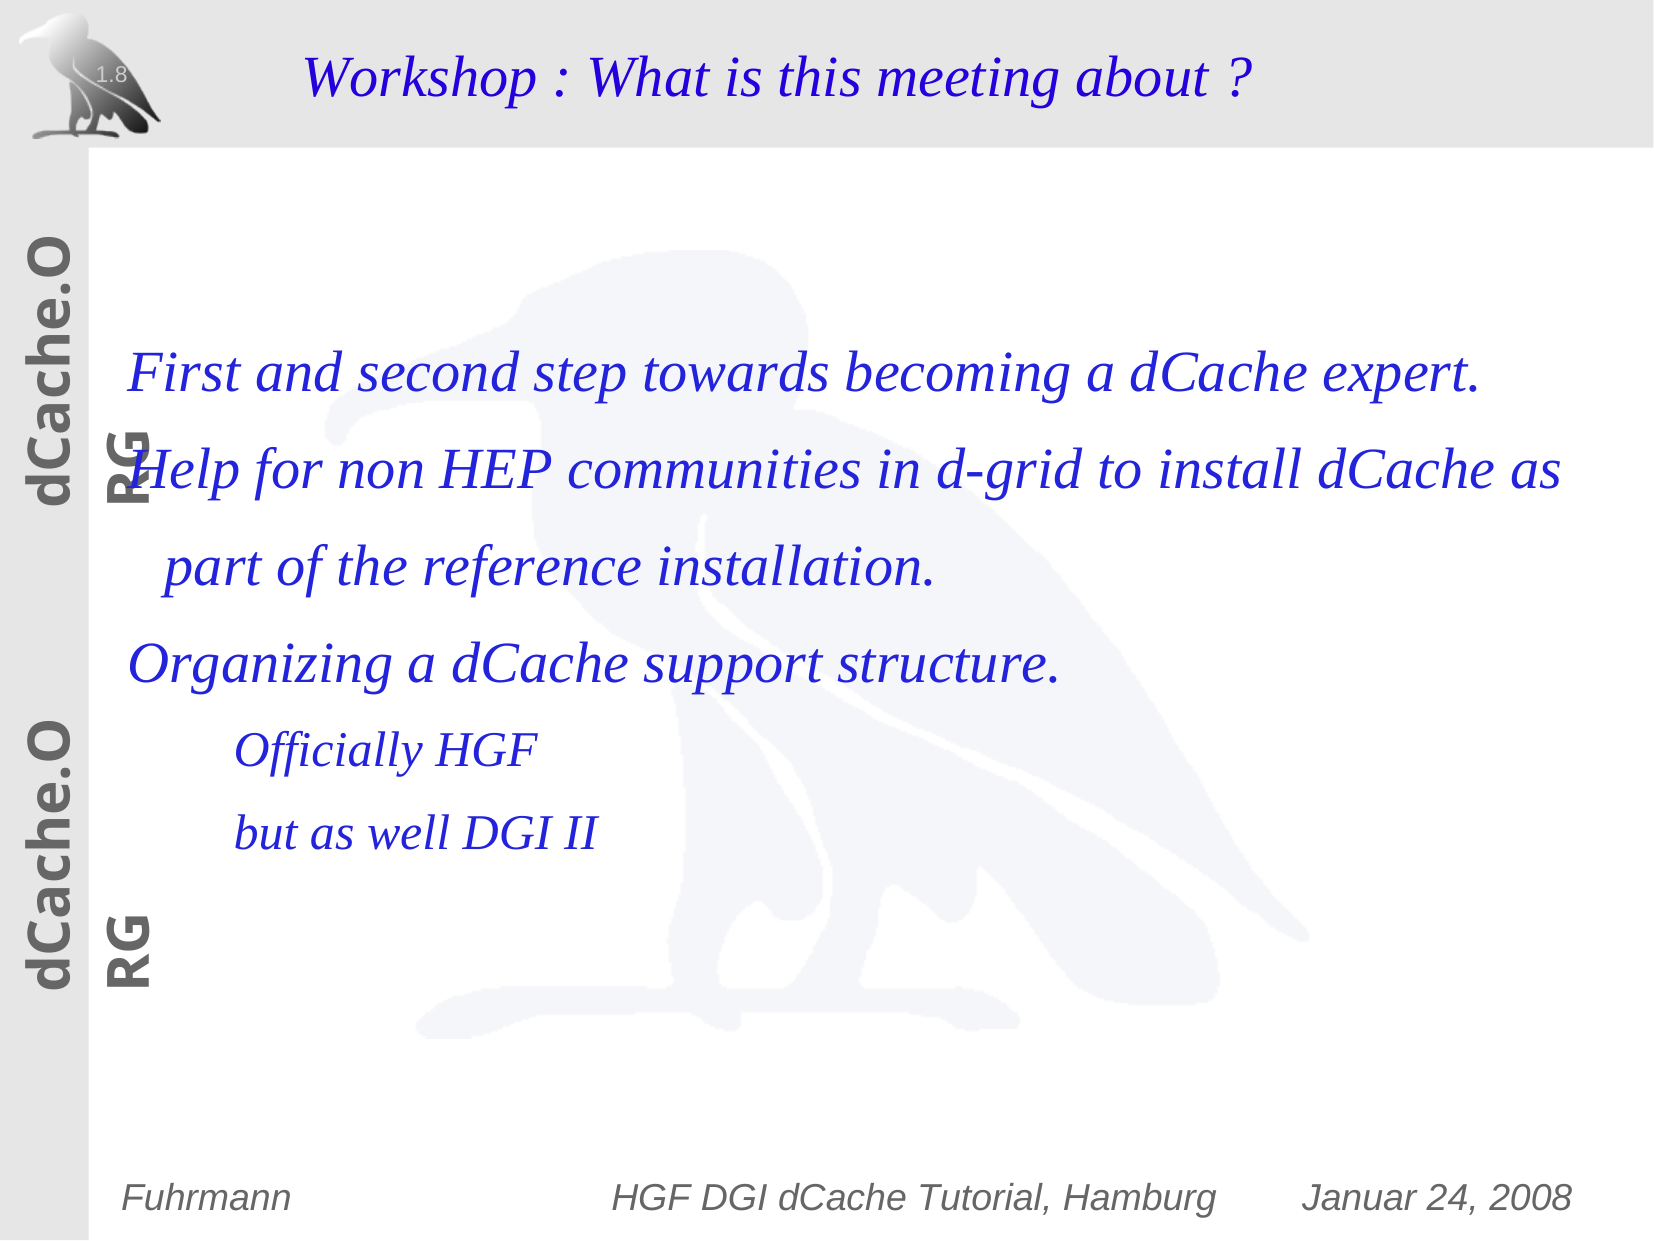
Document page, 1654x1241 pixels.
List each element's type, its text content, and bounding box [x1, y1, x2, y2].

picture [19, 13, 161, 139]
text_box First and second step towards becoming a dCache expert. Help for non HEP communities in d-grid to install dCache as part of the reference installation. Organizing a dCache support structure. Officially HGF but as well DGI II [112, 300, 1581, 1051]
text_box Workshop : What is this meeting about ? [286, 37, 1269, 117]
